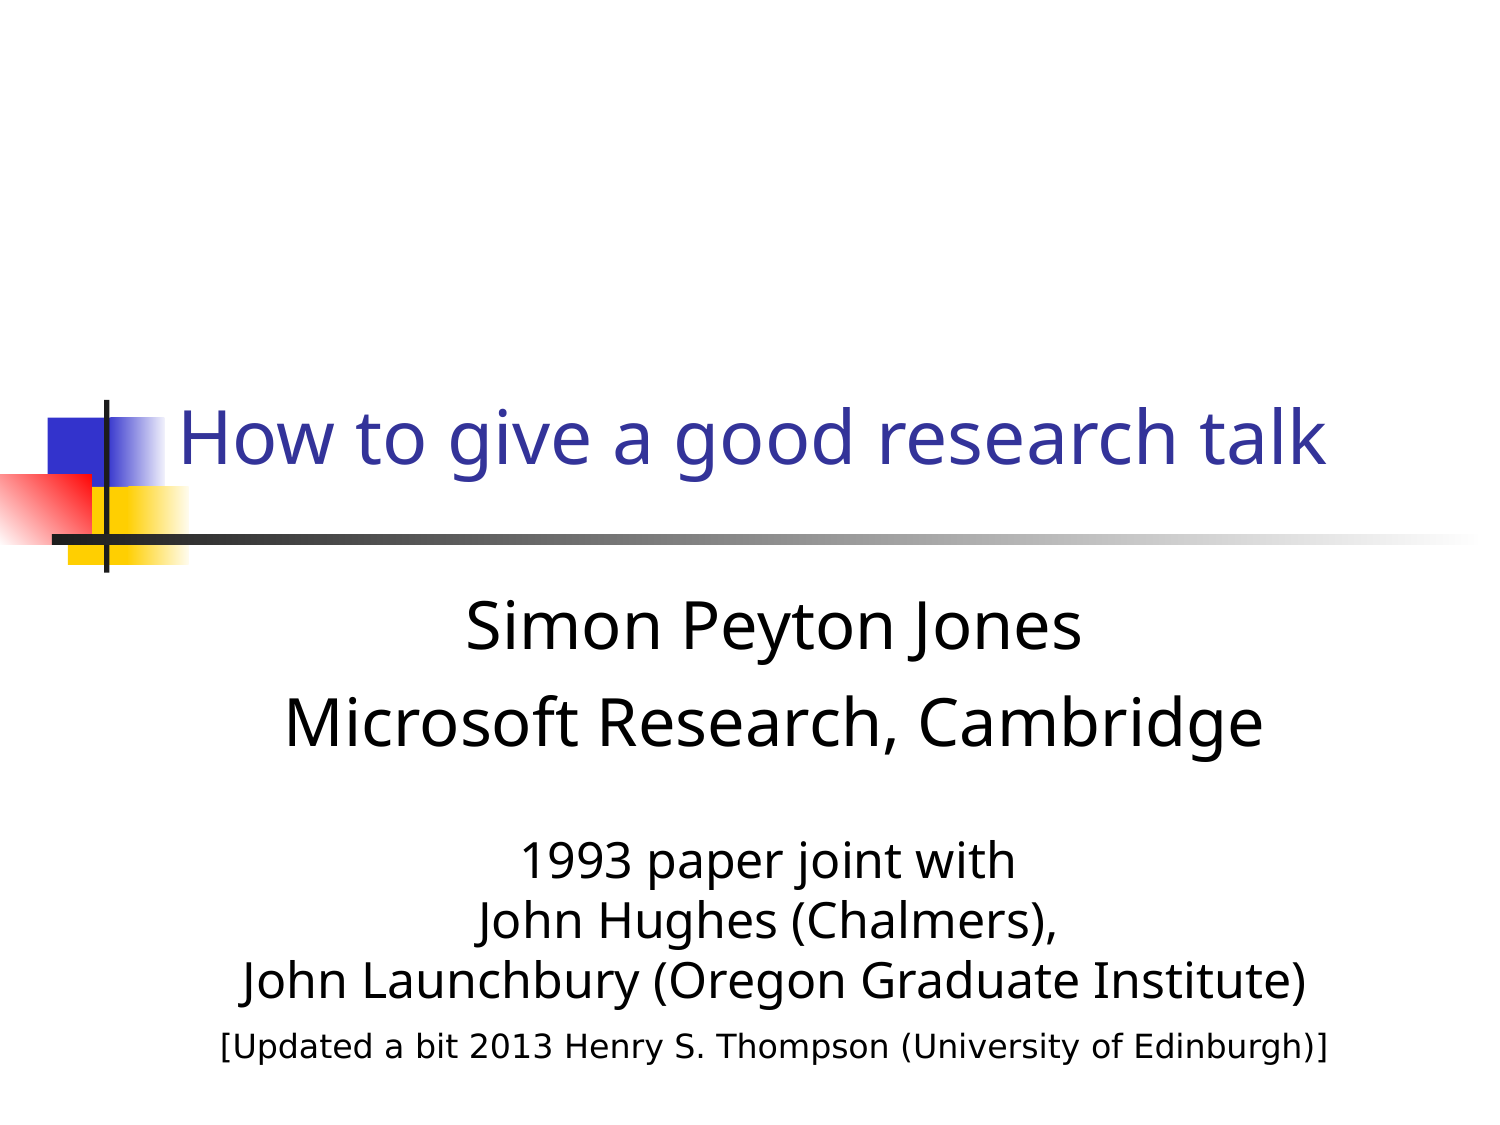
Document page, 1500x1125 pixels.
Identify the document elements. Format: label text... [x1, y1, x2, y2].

subtitle Simon Peyton Jones Microsoft Research, Cambridge 1993 paper joint with John Hughes (Chalmers), John Launchbury (Oregon Graduate Institute) [Updated a bit 2013 Henry S. Thompson (University of Edinburgh)]‏ [149, 575, 1400, 1077]
title How to give a good research talk [162, 299, 1438, 488]
